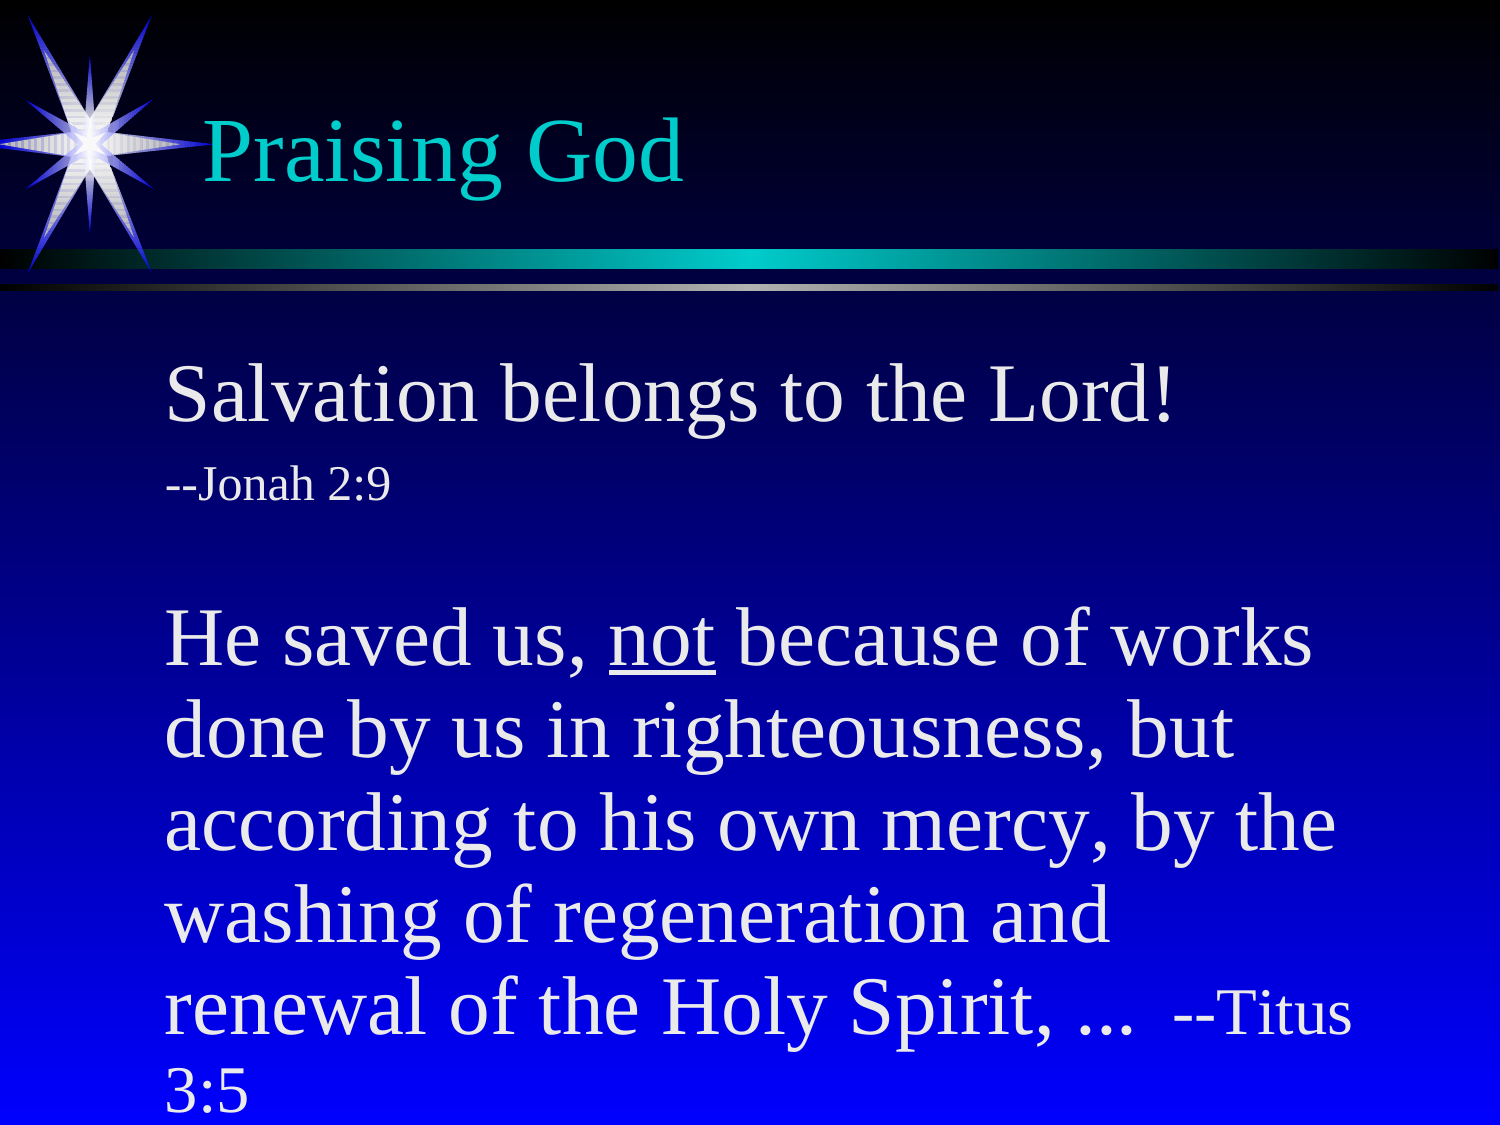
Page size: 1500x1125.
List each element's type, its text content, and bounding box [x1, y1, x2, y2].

title Praising God [187, 48, 1463, 252]
text_box Salvation belongs to the Lord! --Jonah 2:9 [150, 339, 1388, 519]
text_box He saved us, not because of works done by us in righteousness, but according to his own mercy, by the washing of regeneration and renewal of the Holy Spirit, ... --Titus 3:5 [150, 584, 1388, 1061]
